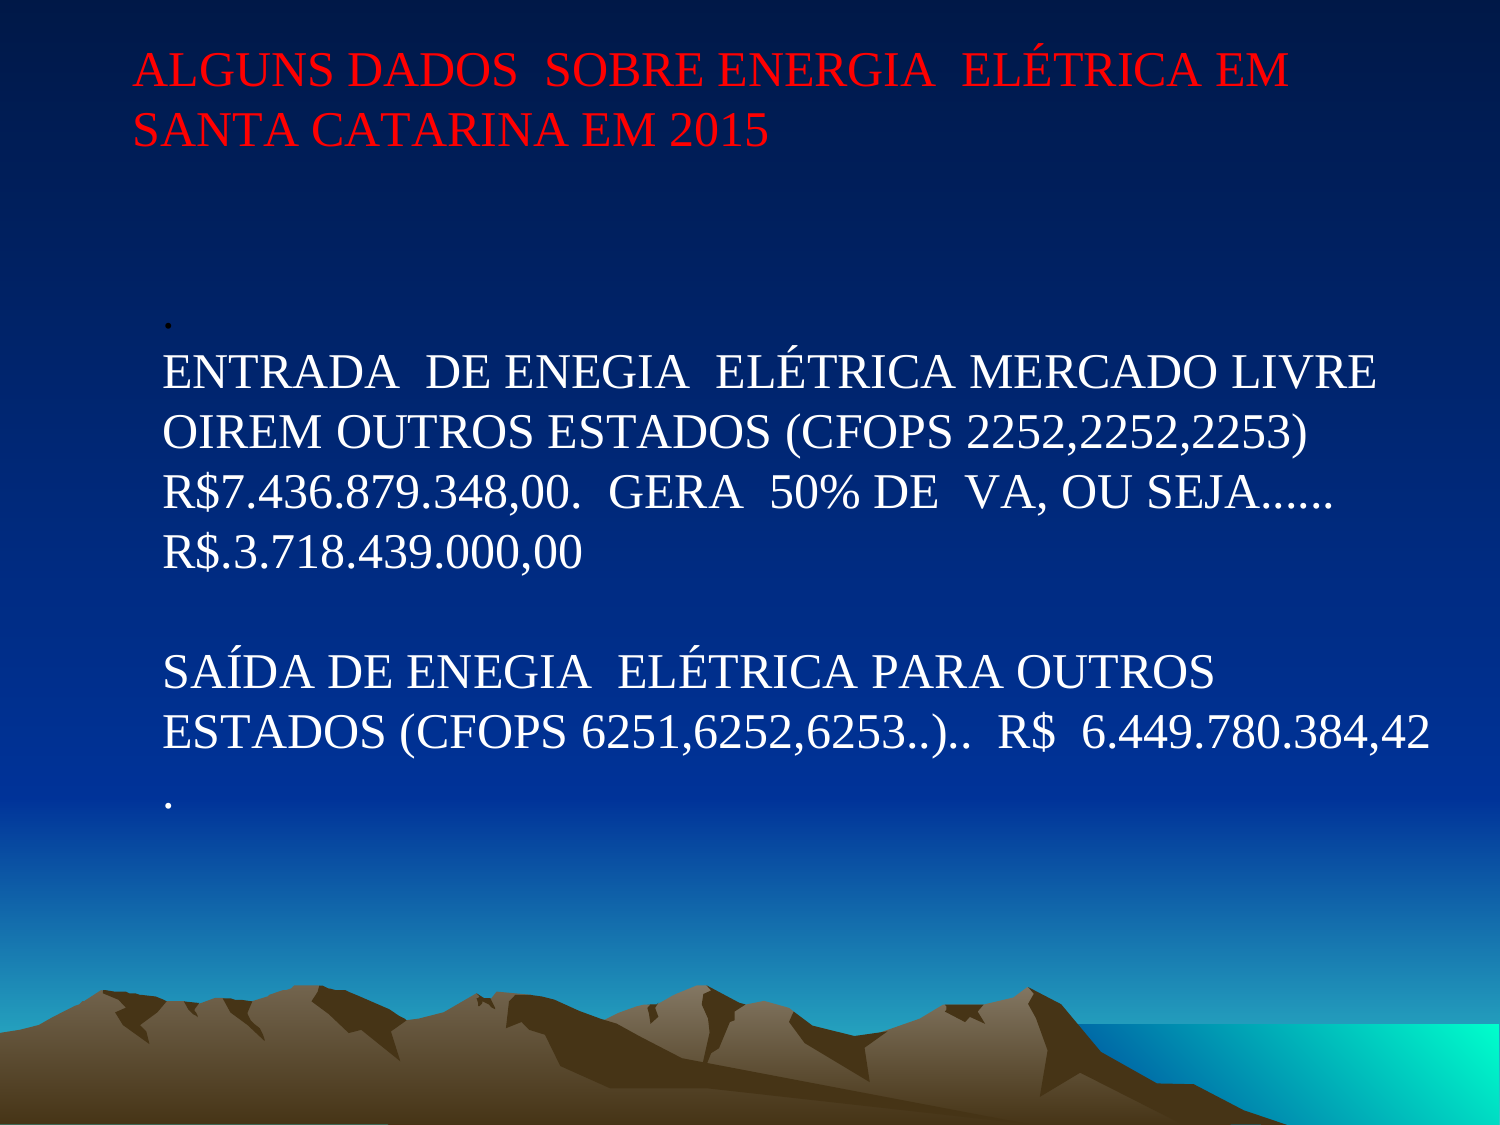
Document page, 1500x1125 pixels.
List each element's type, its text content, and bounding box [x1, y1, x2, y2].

text_box . ENTRADA DE ENEGIA ELÉTRICA MERCADO LIVRE OIREM OUTROS ESTADOS (CFOPS 2252,2252,2253) R$7.436.879.348,00. GERA 50% DE VA, OU SEJA...... R$.3.718.439.000,00 SAÍDA DE ENEGIA ELÉTRICA PARA OUTROS ESTADOS (CFOPS 6251,6252,6253..).. R$ 6.449.780.384,42 . [147, 271, 1477, 946]
text_box ALGUNS DADOS SOBRE ENERGIA ELÉTRICA EM SANTA CATARINA EM 2015 [118, 29, 1447, 165]
